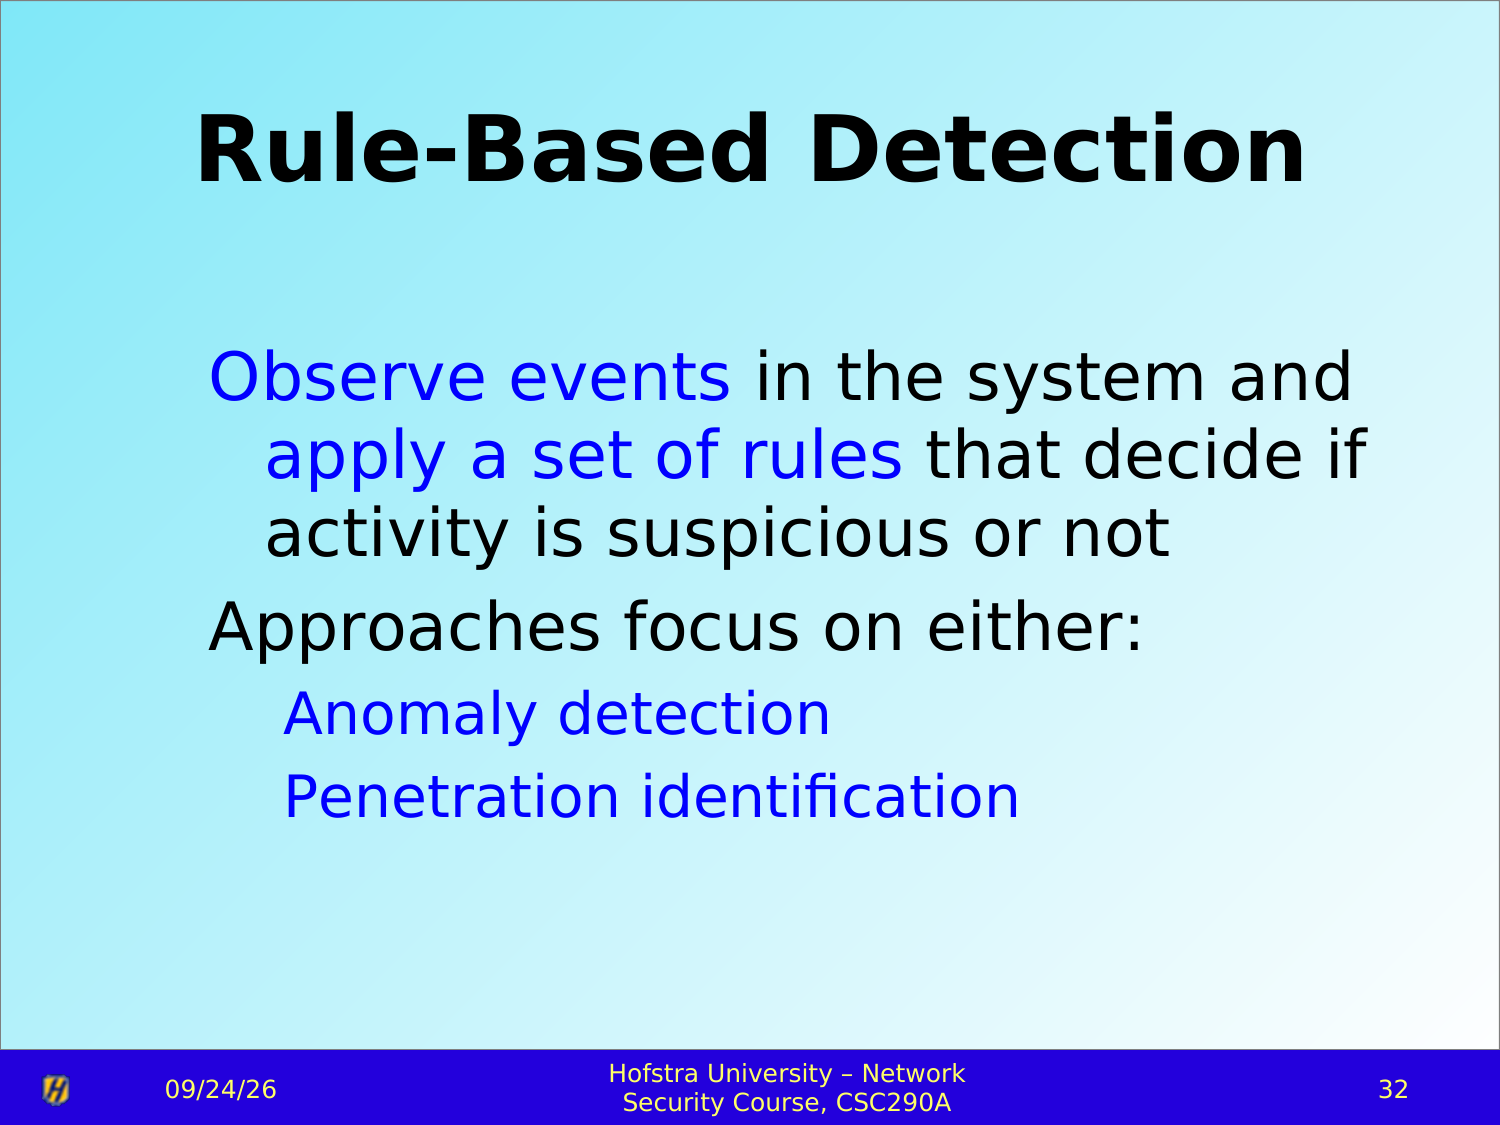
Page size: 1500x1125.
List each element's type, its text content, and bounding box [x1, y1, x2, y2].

list Observe events in the system and apply a set of rules that decide if activity is suspicious or not Approaches focus on either: Anomaly detection Penetration identification [193, 330, 1469, 1007]
picture [37, 1072, 76, 1110]
title Rule-Based Detection [112, 84, 1391, 212]
